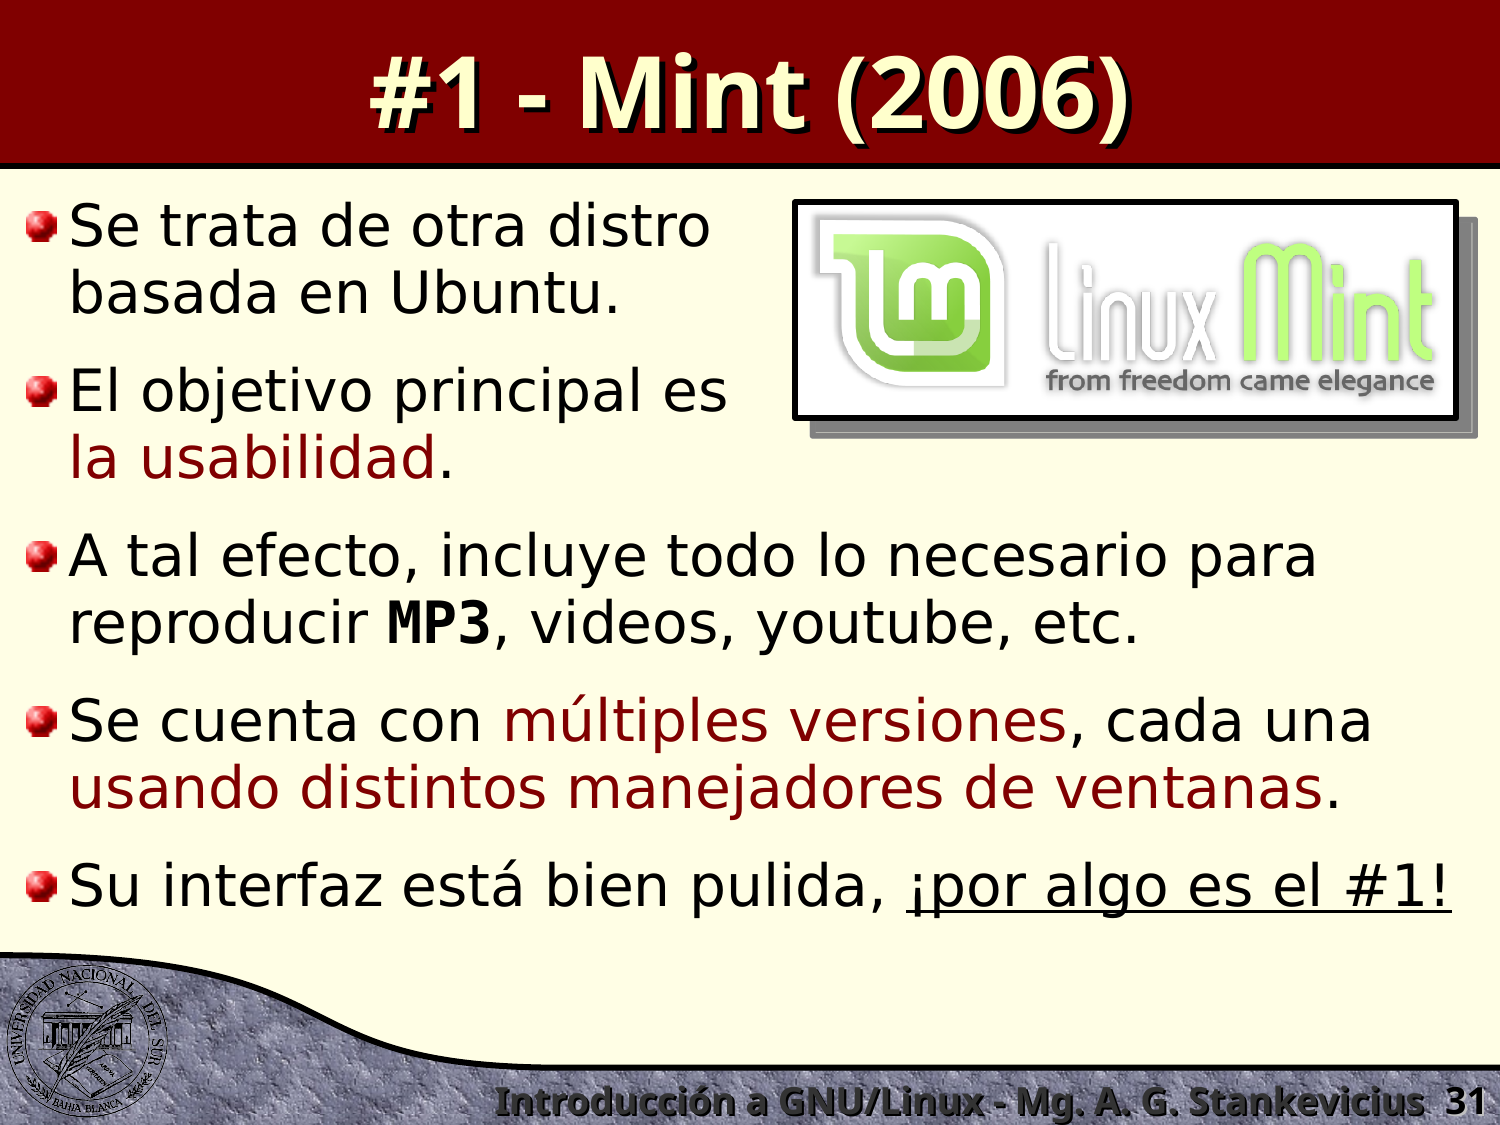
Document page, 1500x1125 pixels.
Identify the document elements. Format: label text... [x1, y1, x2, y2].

picture [1059, 1100, 1065, 1110]
title #1 - Mint (2006) [15, 12, 1485, 153]
picture [797, 205, 1454, 415]
list Se trata de otra distro basada en Ubuntu. El objetivo principal es la usabilidad. A tal efecto, incluye todo lo necesario para reproducir MP3, videos, youtube, etc. Se cuenta con múltiples versiones, cada una usando distintos manejadores de ventanas. Su interfaz está bien pulida, ¡por algo es el #1! [11, 192, 1486, 935]
picture [0, 956, 1500, 1125]
